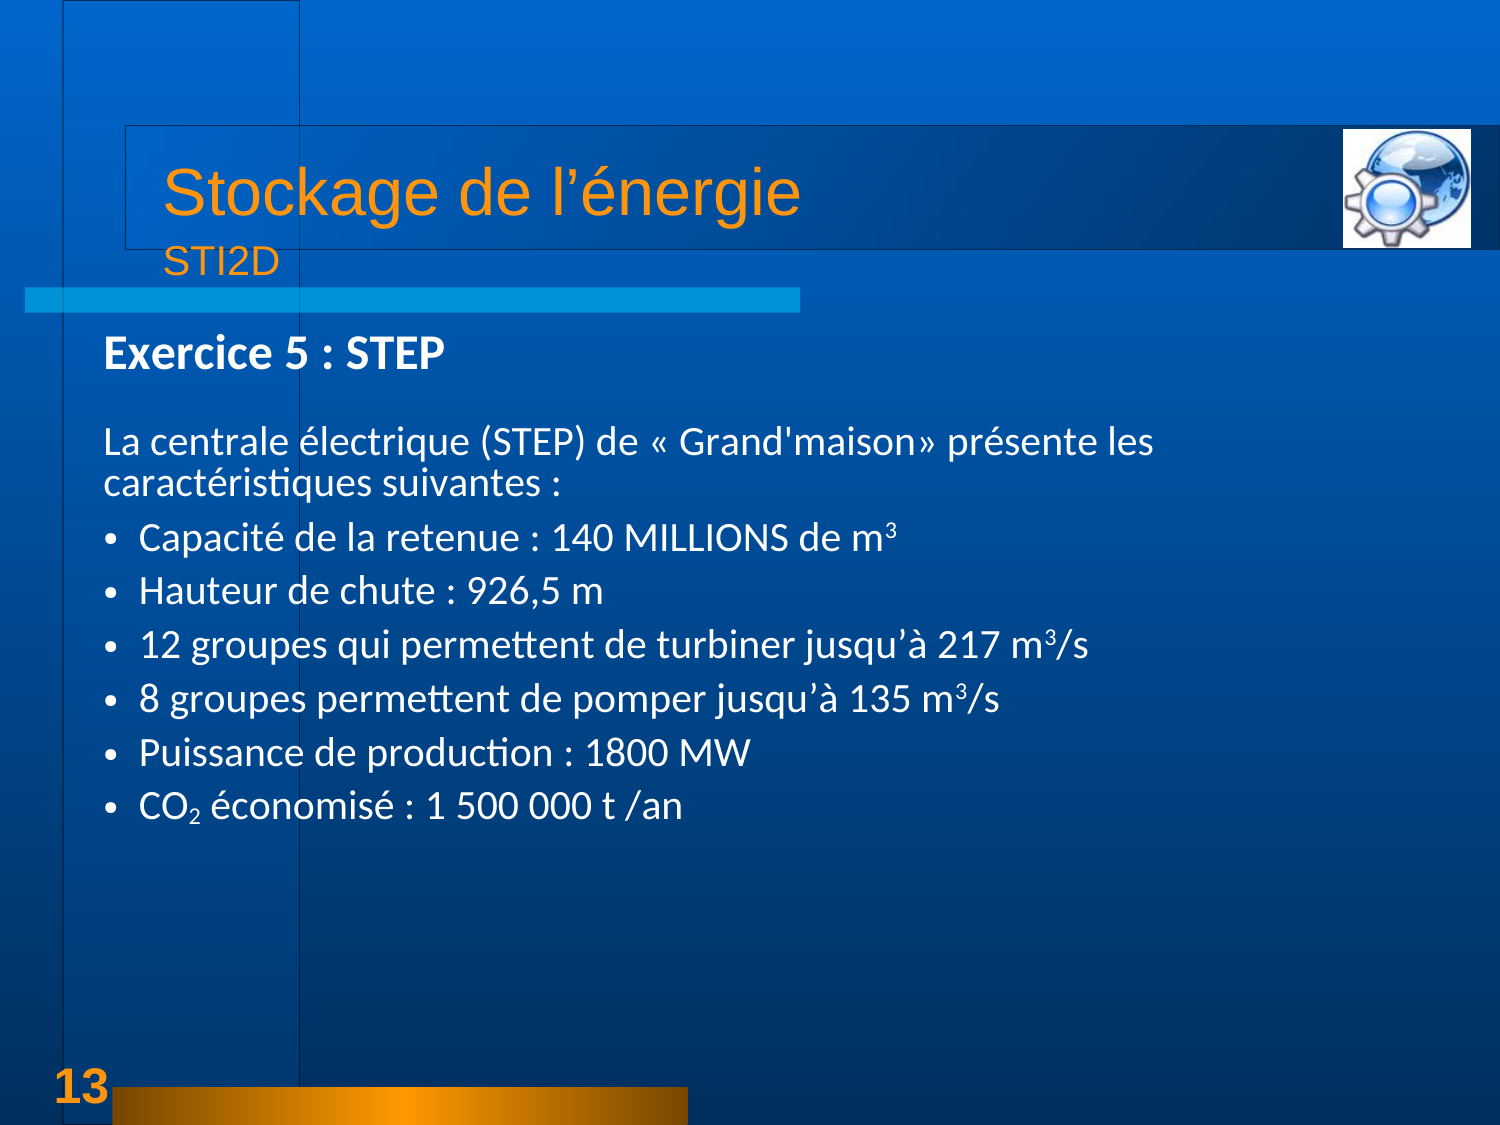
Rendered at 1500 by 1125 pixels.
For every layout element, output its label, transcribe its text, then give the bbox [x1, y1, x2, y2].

text_box Exercice 5 : STEP La centrale électrique (STEP) de « Grand'maison» présente les caractéristiques suivantes : Capacité de la retenue : 140 MILLIONS de m3 Hauteur de chute : 926,5 m 12 groupes qui permettent de turbiner jusqu’à 217 m3/s 8 groupes permettent de pomper jusqu’à 135 m3/s Puissance de production : 1800 MW CO2 économisé : 1 500 000 t /an [88, 324, 1447, 946]
picture [1343, 129, 1471, 248]
